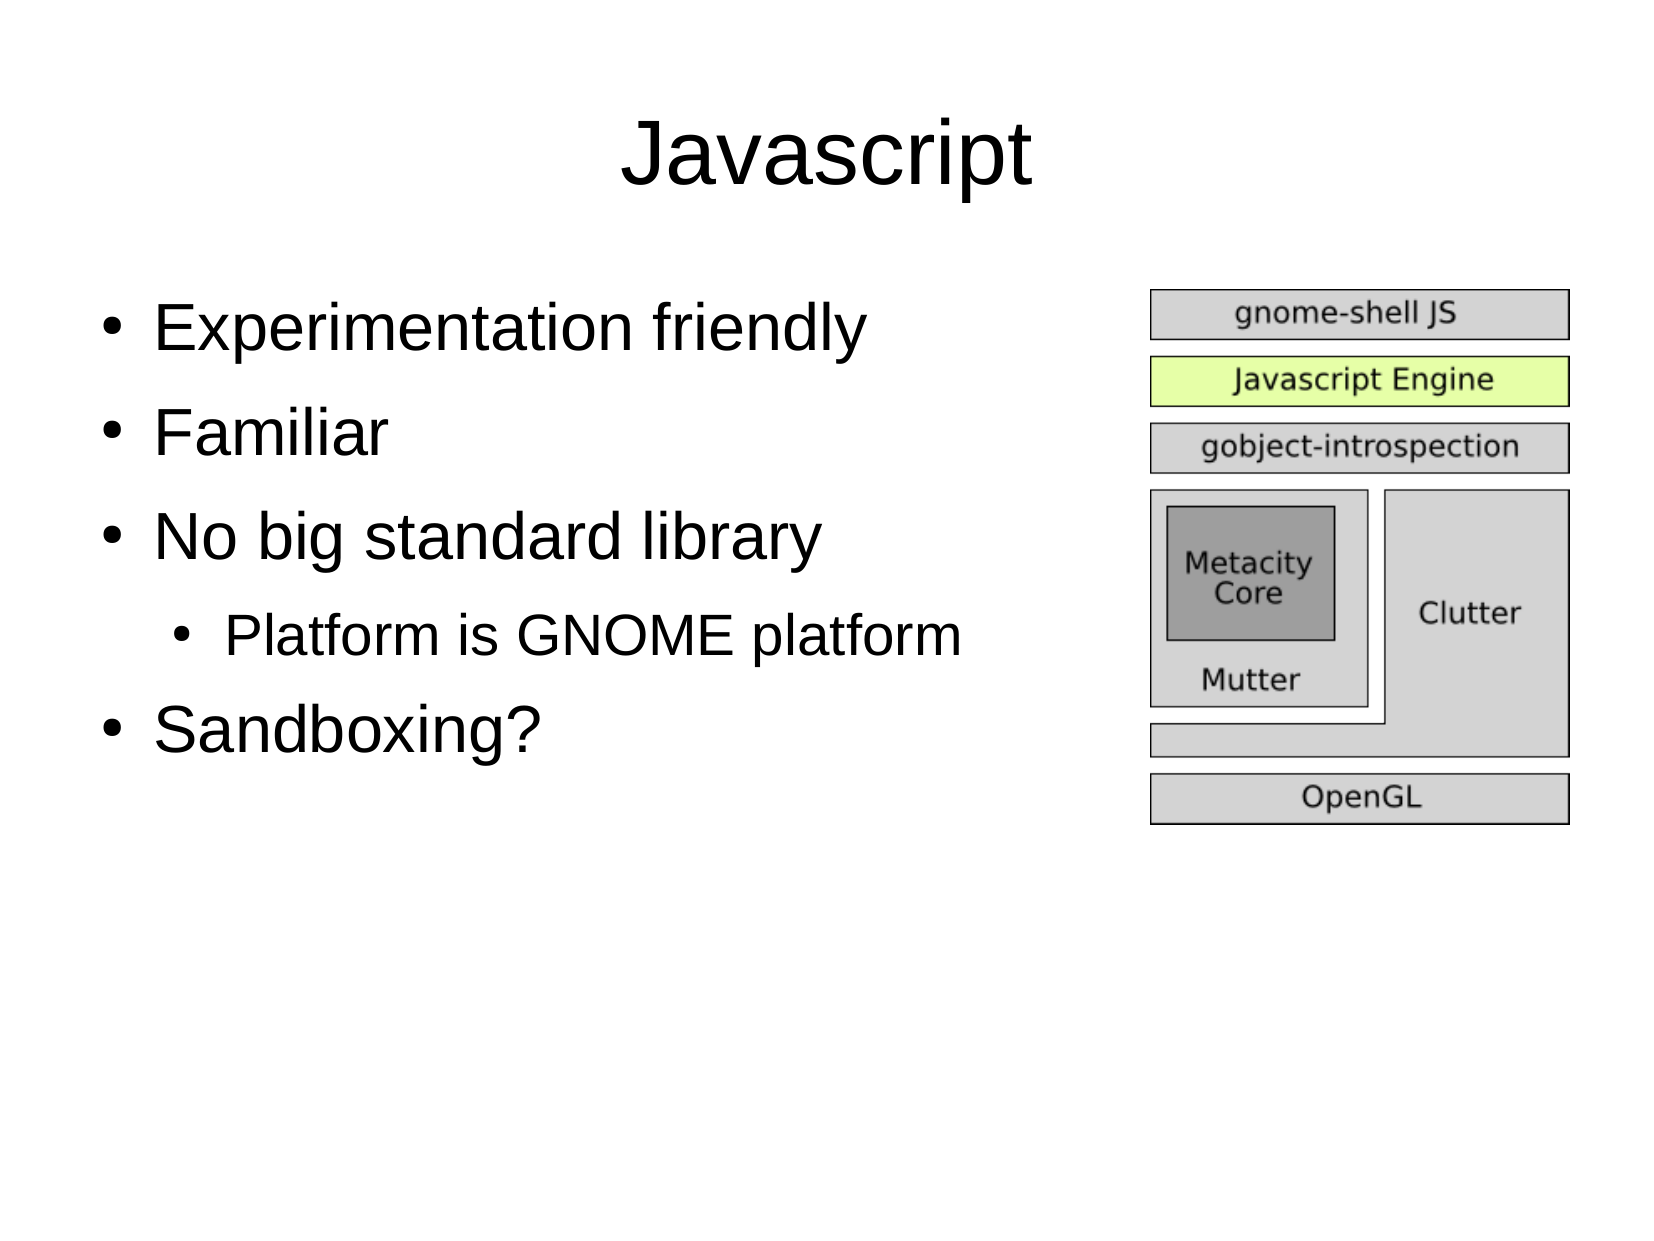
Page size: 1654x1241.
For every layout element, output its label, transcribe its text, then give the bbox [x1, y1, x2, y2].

list Experimentation friendly Familiar No big standard library Platform is GNOME platform Sandboxing? [82, 290, 1122, 1094]
picture [1150, 289, 1570, 825]
title Javascript [82, 49, 1571, 257]
